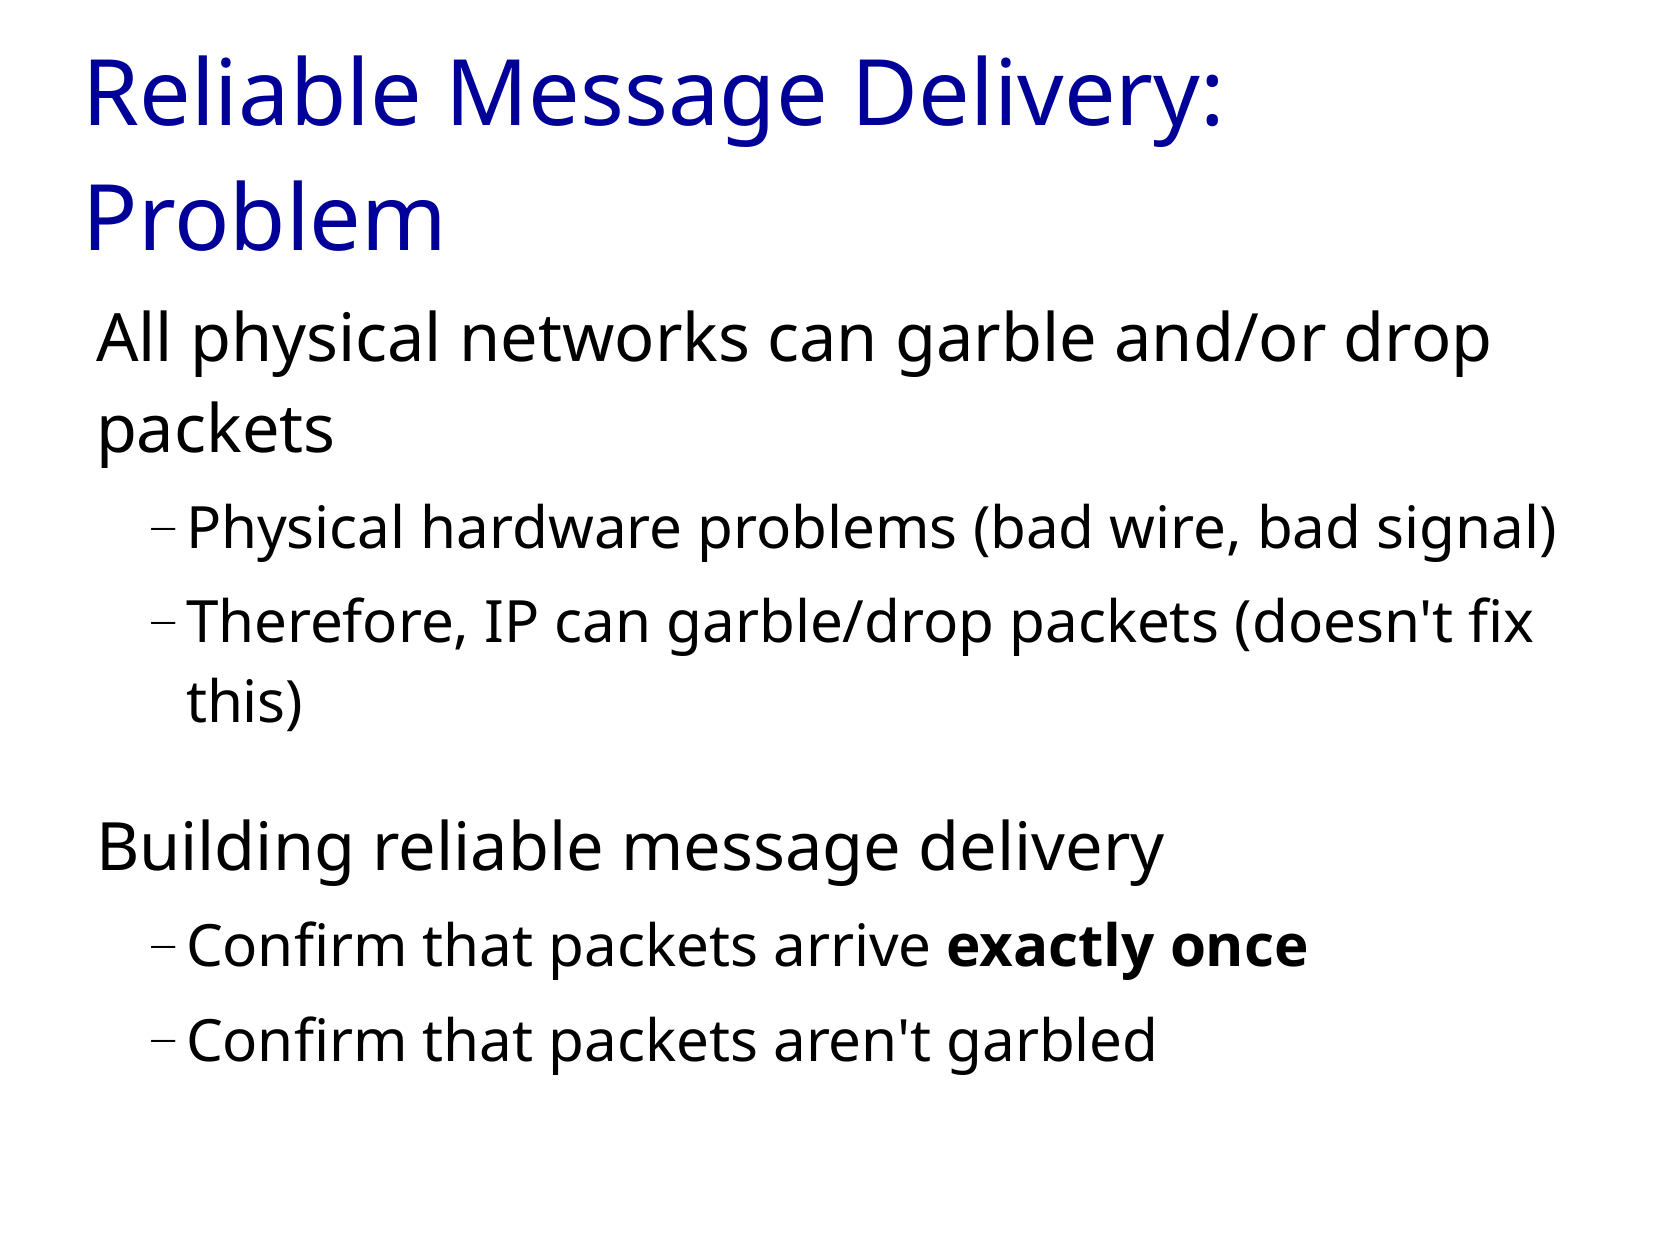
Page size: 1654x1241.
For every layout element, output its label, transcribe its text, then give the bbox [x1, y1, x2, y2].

list All physical networks can garble and/or drop packets Physical hardware problems (bad wire, bad signal) Therefore, IP can garble/drop packets (doesn't fix this) Building reliable message delivery Confirm that packets arrive exactly once Confirm that packets aren't garbled [60, 290, 1571, 1096]
title Reliable Message Delivery: Problem [82, 49, 1571, 257]
